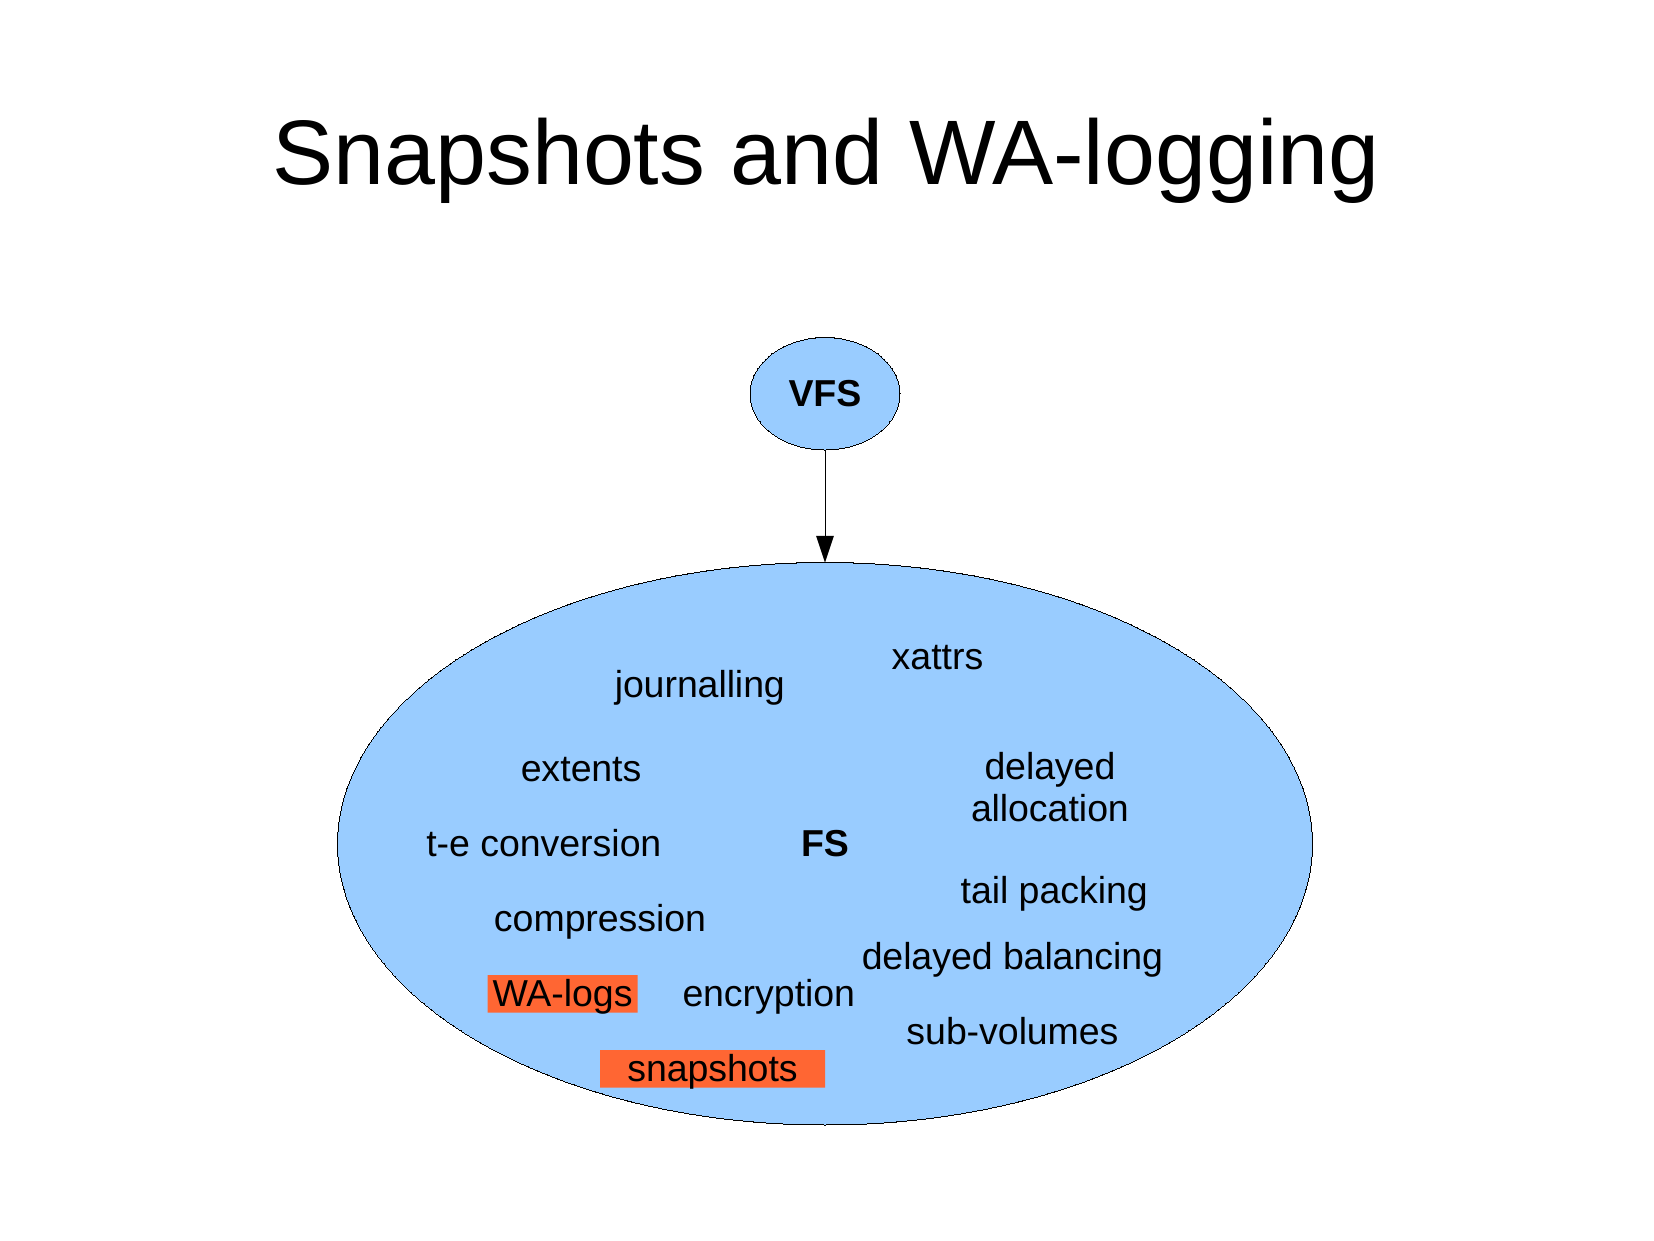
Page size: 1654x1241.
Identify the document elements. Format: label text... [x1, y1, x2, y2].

text_box t-e conversion [450, 825, 638, 863]
text_box journalling [600, 655, 800, 713]
text_box FS [337, 562, 1313, 1126]
text_box xattrs [900, 637, 976, 676]
text_box encryption [638, 975, 901, 1013]
text_box delayed allocation [975, 750, 1126, 826]
text_box snapshots [600, 1050, 826, 1088]
text_box WA-logs [487, 975, 638, 1013]
title Snapshots and WA-logging [82, 49, 1571, 257]
text_box VFS [750, 337, 901, 451]
text_box tail packing [945, 862, 1163, 920]
text_box sub-volumes [900, 1012, 1126, 1051]
text_box WA-logs [597, 988, 607, 1004]
text_box extents [525, 750, 638, 788]
text_box delayed balancing [862, 937, 1163, 976]
text_box compression [487, 900, 713, 938]
